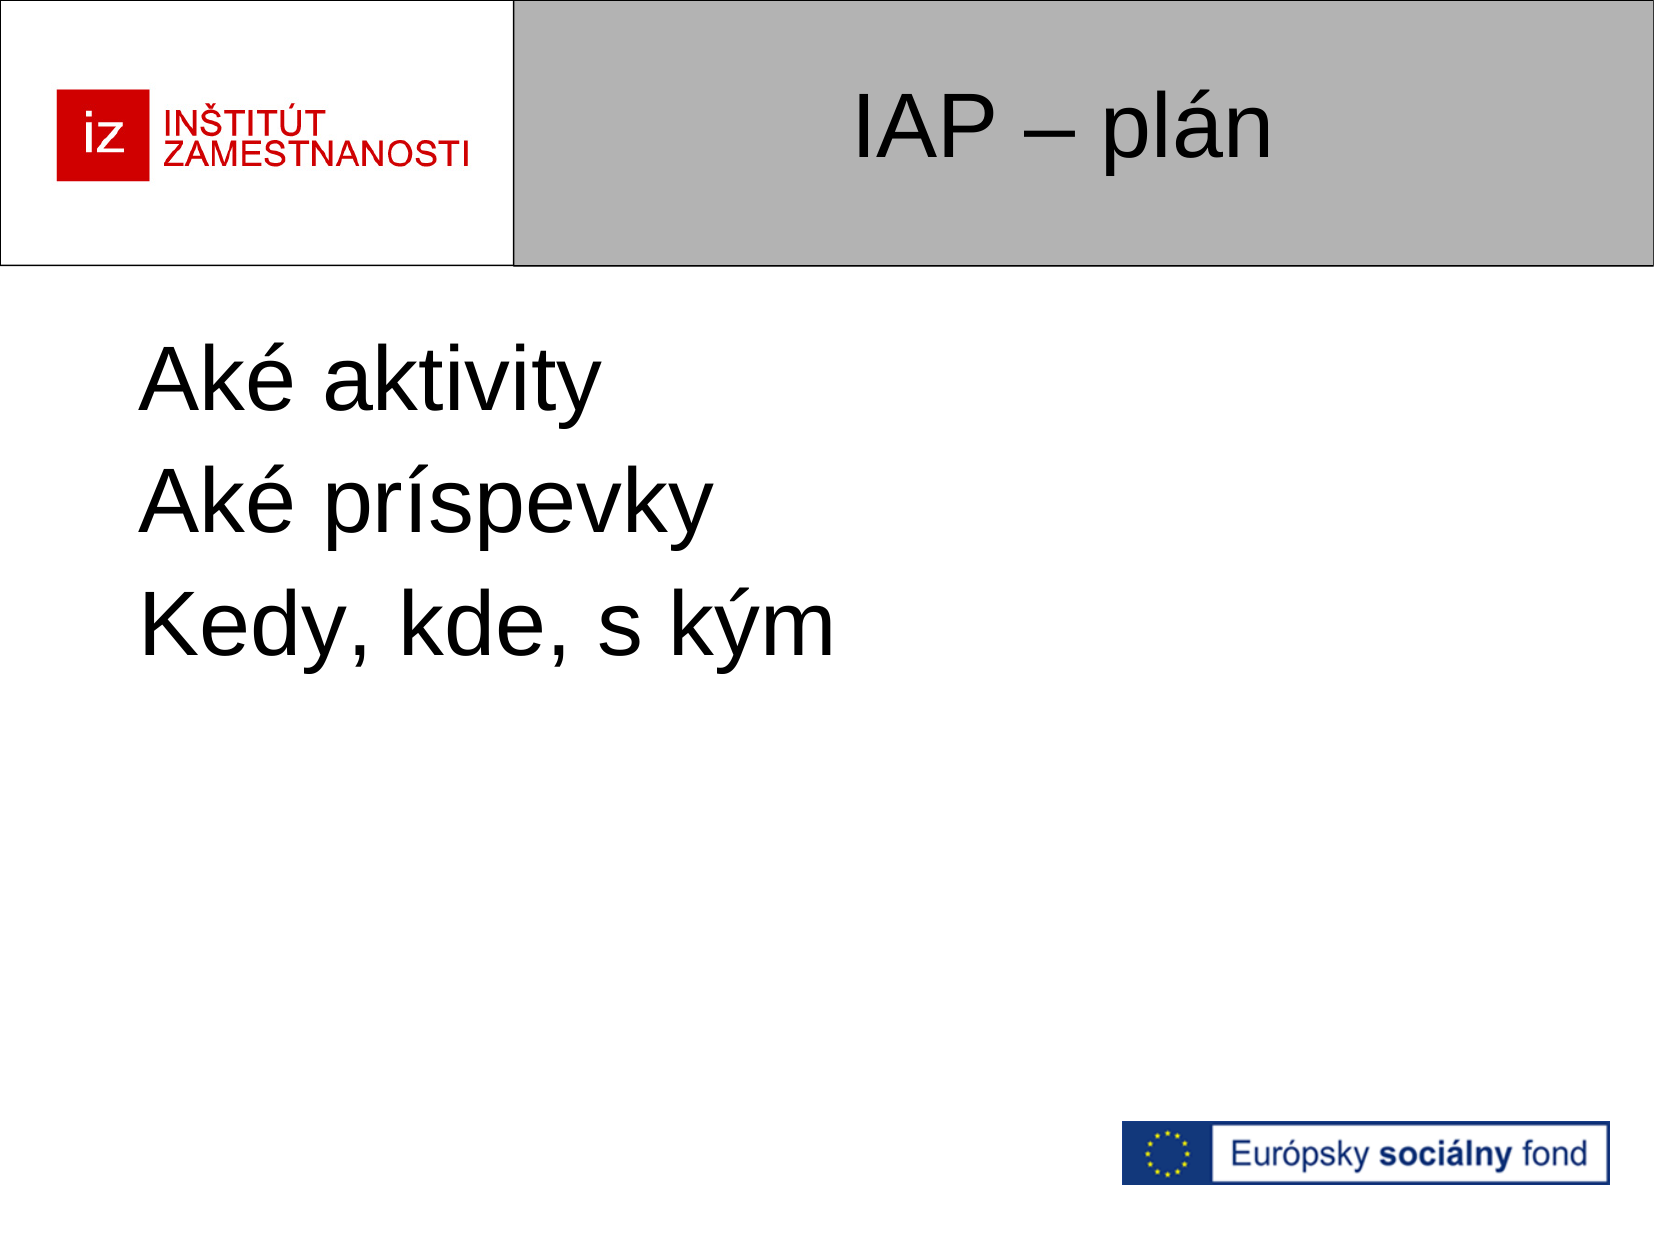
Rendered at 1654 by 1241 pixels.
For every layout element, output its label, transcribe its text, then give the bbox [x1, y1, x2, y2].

title IAP – plán [561, 29, 1565, 237]
picture [1122, 1121, 1610, 1185]
list Aké aktivity Aké príspevky Kedy, kde, s kým [121, 344, 1533, 1127]
picture [5, 8, 512, 257]
